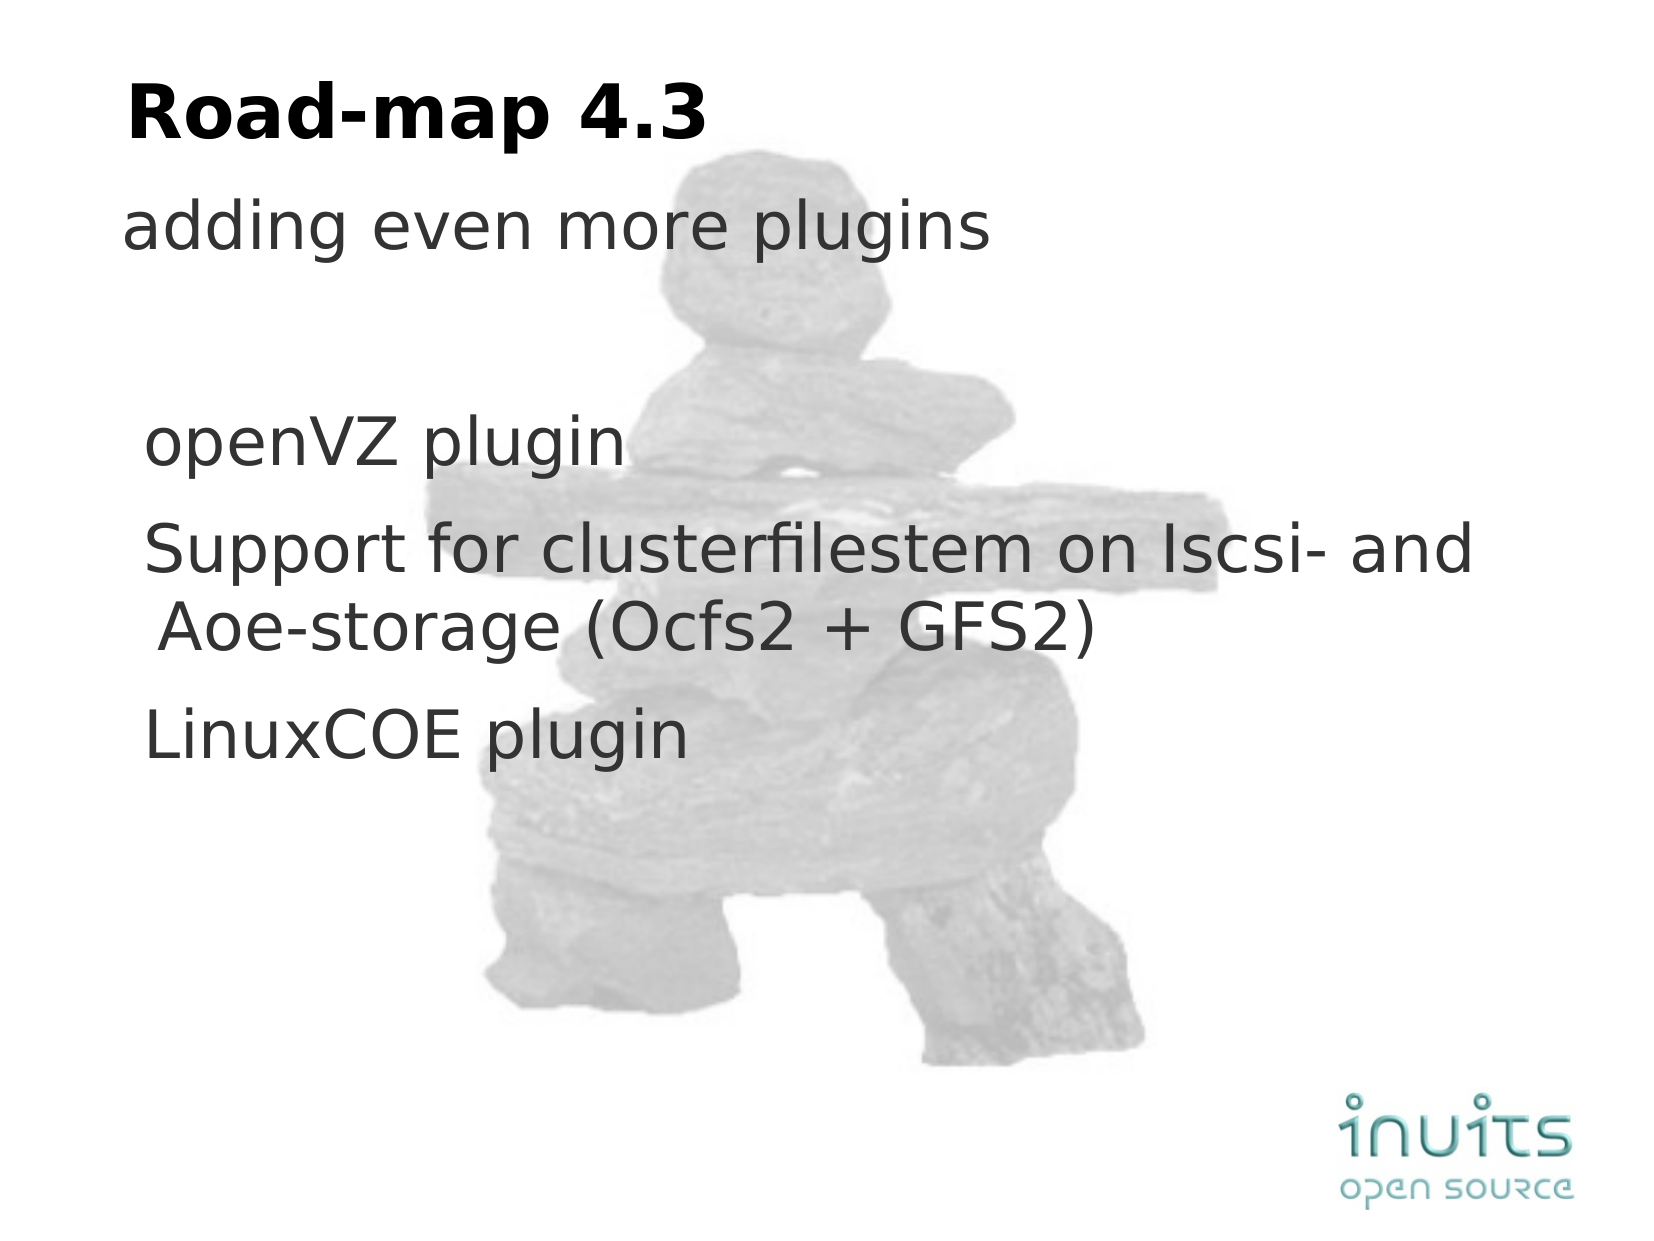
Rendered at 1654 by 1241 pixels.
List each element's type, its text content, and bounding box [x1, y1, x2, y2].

text_box adding even more plugins openVZ plugin Support for clusterfilestem on Iscsi- and Aoe-storage (Ocfs2 + GFS2) LinuxCOE plugin [120, 187, 1607, 1241]
title Road-map 4.3 [125, 37, 1538, 187]
